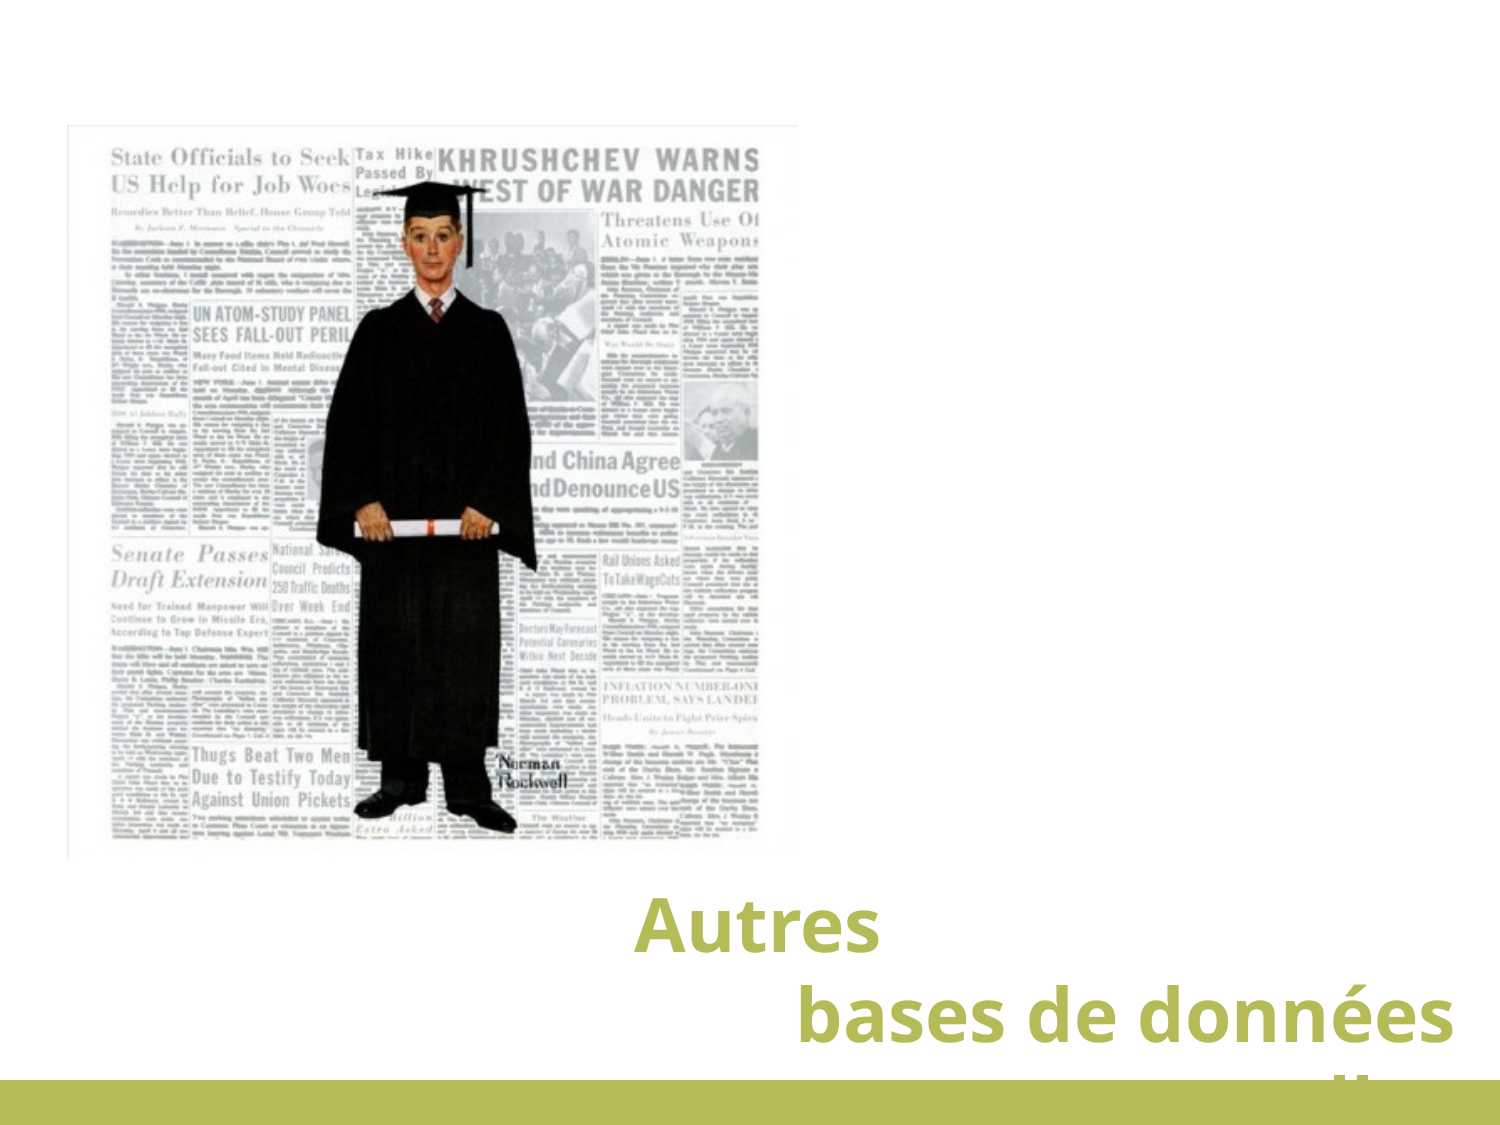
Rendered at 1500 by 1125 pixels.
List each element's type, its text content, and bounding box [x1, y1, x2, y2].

picture [67, 125, 798, 859]
text_box [0, 1082, 1500, 1125]
text_box Autres bases de données textuelles [620, 869, 1471, 1082]
